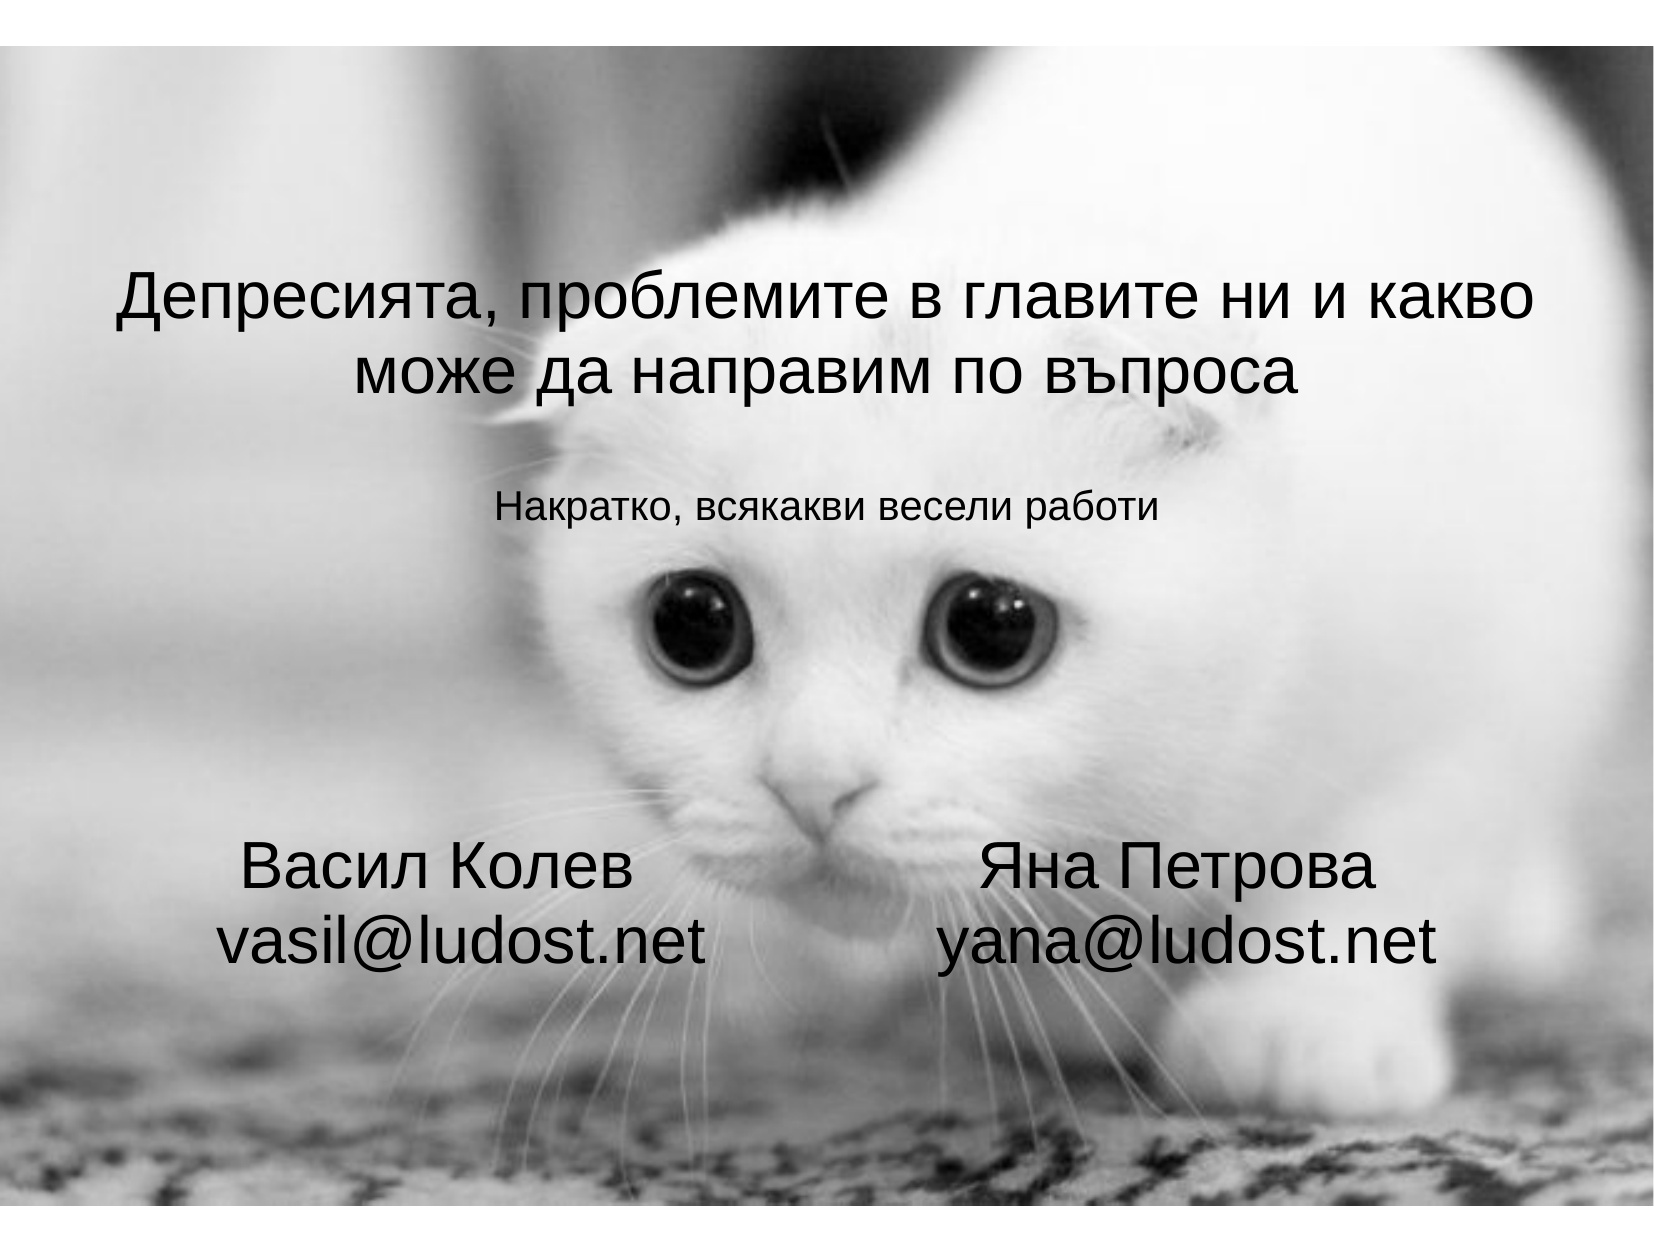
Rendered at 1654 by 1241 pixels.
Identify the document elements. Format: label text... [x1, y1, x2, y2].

subtitle Депресията, проблемите в главите ни и какво може да направим по въпроса Накратко, всякакви весели работи Васил Колев Яна Петрова vasil@ludost.net yana@ludost.net [82, 138, 1571, 1098]
picture [0, 46, 1654, 1206]
